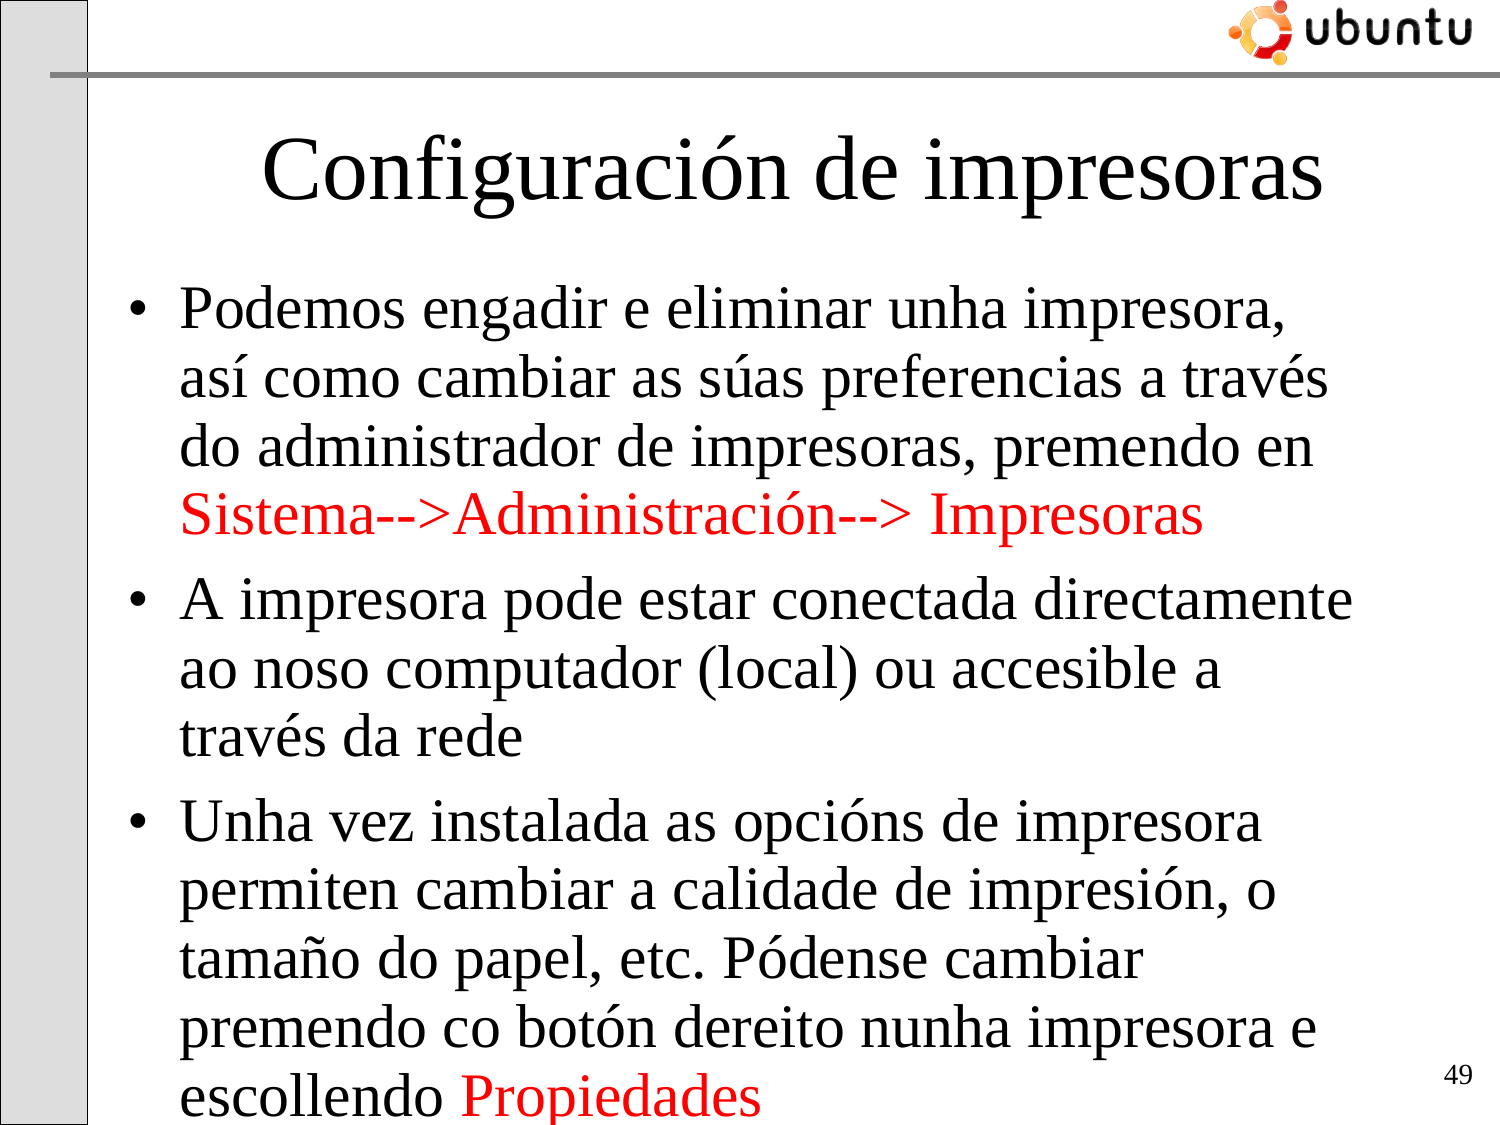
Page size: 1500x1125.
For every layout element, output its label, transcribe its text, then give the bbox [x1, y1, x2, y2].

title Configuración de impresoras [112, 99, 1477, 237]
list Podemos engadir e eliminar unha impresora, así como cambiar as súas preferencias a través do administrador de impresoras, premendo en Sistema-->Administración--> Impresoras A impresora pode estar conectada directamente ao noso computador (local) ou accesible a través da rede Unha vez instalada as opcións de impresora permiten cambiar a calidade de impresión, o tamaño do papel, etc. Pódense cambiar premendo co botón dereito nunha impresora e escollendo Propiedades [112, 265, 1388, 1125]
picture [1221, 0, 1483, 71]
